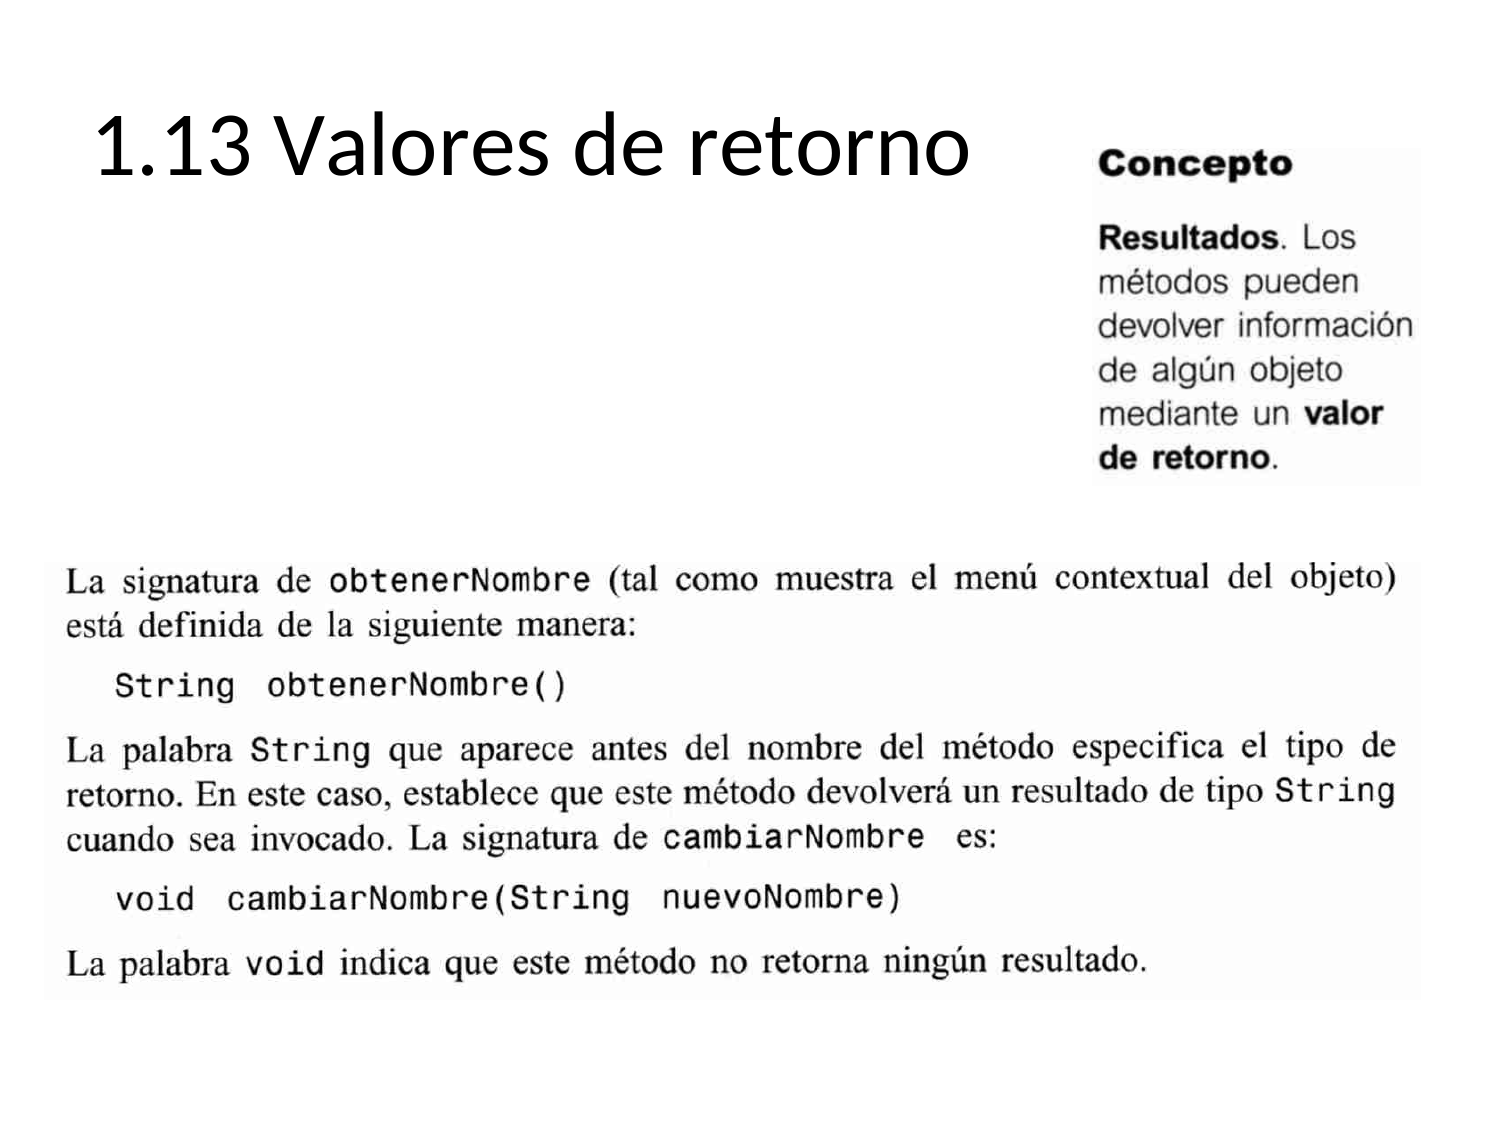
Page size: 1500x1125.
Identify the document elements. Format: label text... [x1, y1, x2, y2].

picture [1092, 148, 1421, 486]
picture [44, 562, 1421, 1000]
title 1.13 Valores de retorno [75, 45, 1426, 233]
